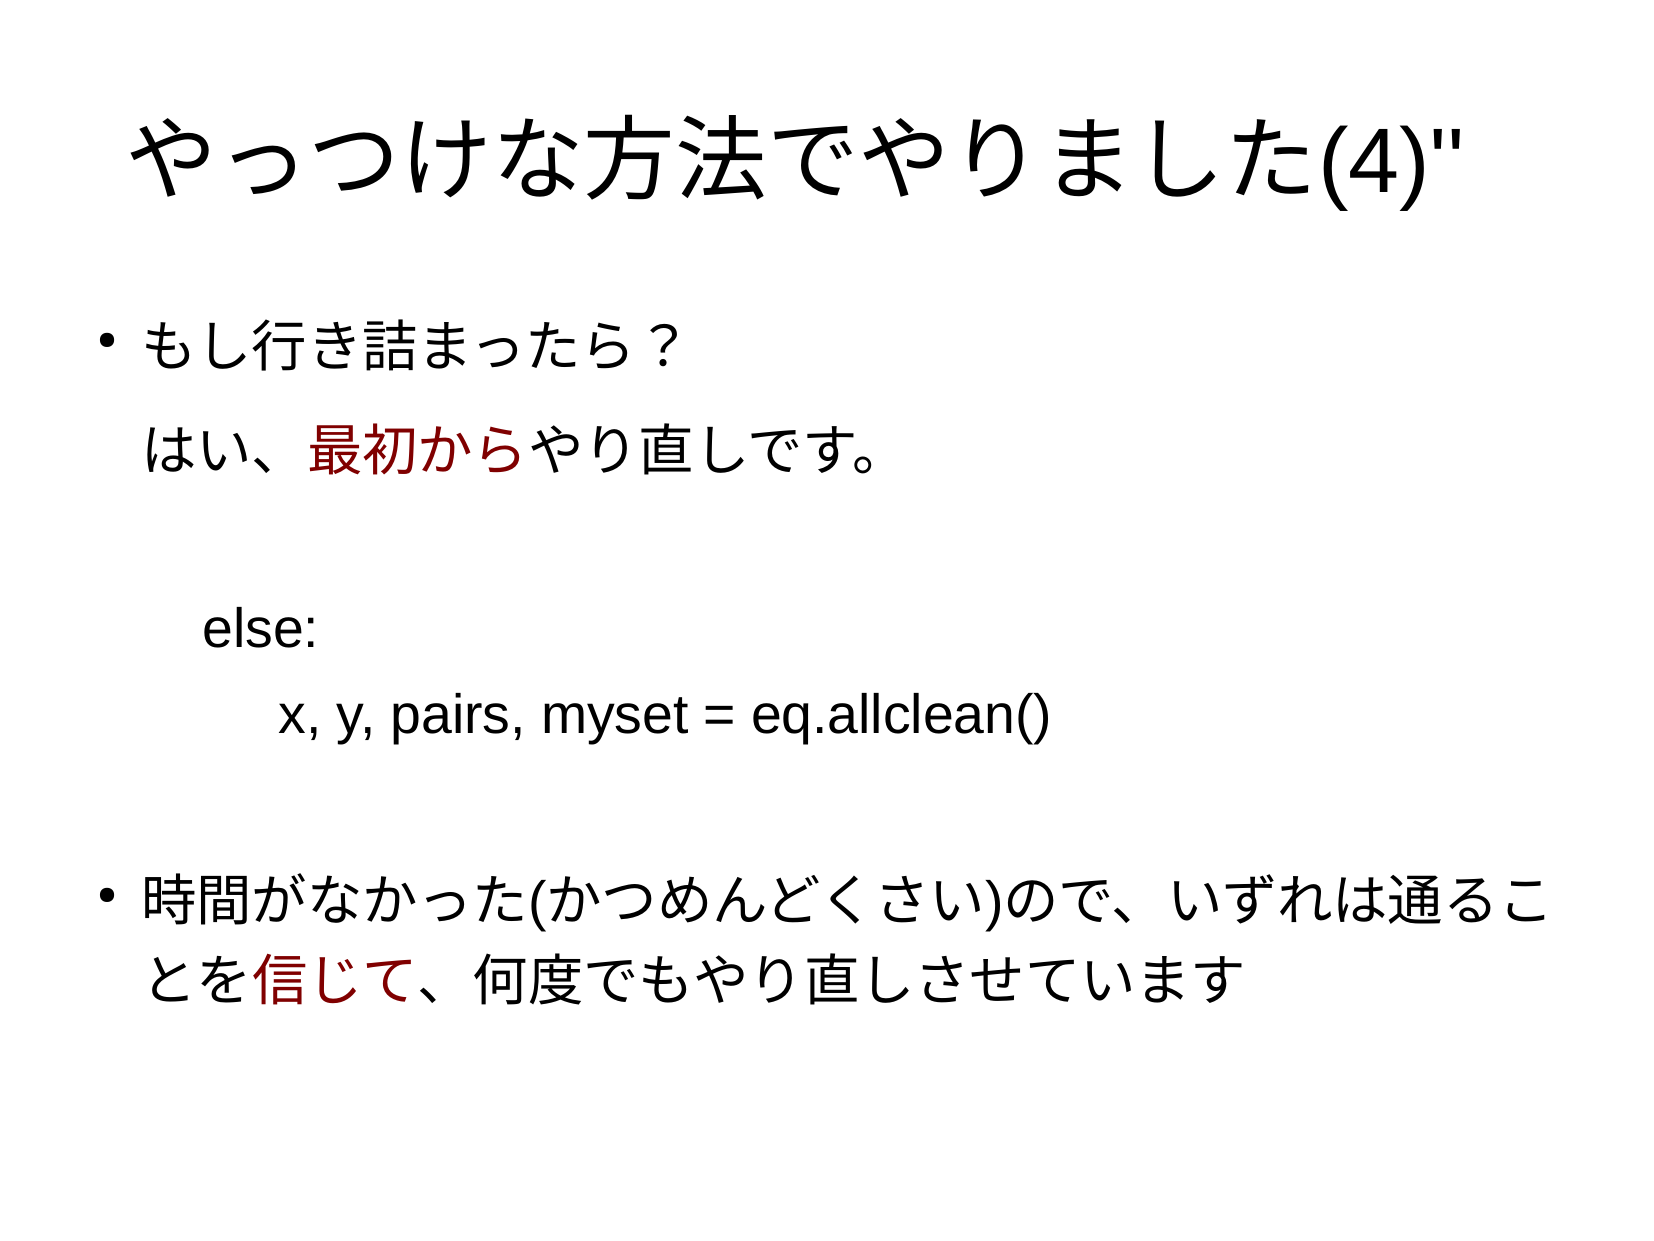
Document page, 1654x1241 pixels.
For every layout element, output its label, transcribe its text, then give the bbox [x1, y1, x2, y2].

title やっつけな方法でやりました(4)'' [82, 49, 1571, 257]
list もし行き詰まったら？ はい、最初からやり直しです。 else: x, y, pairs, myset = eq.allclean() 時間がなかった(かつめんどくさい)ので、いずれは通ることを信じて、何度でもやり直しさせています [82, 302, 1571, 1022]
